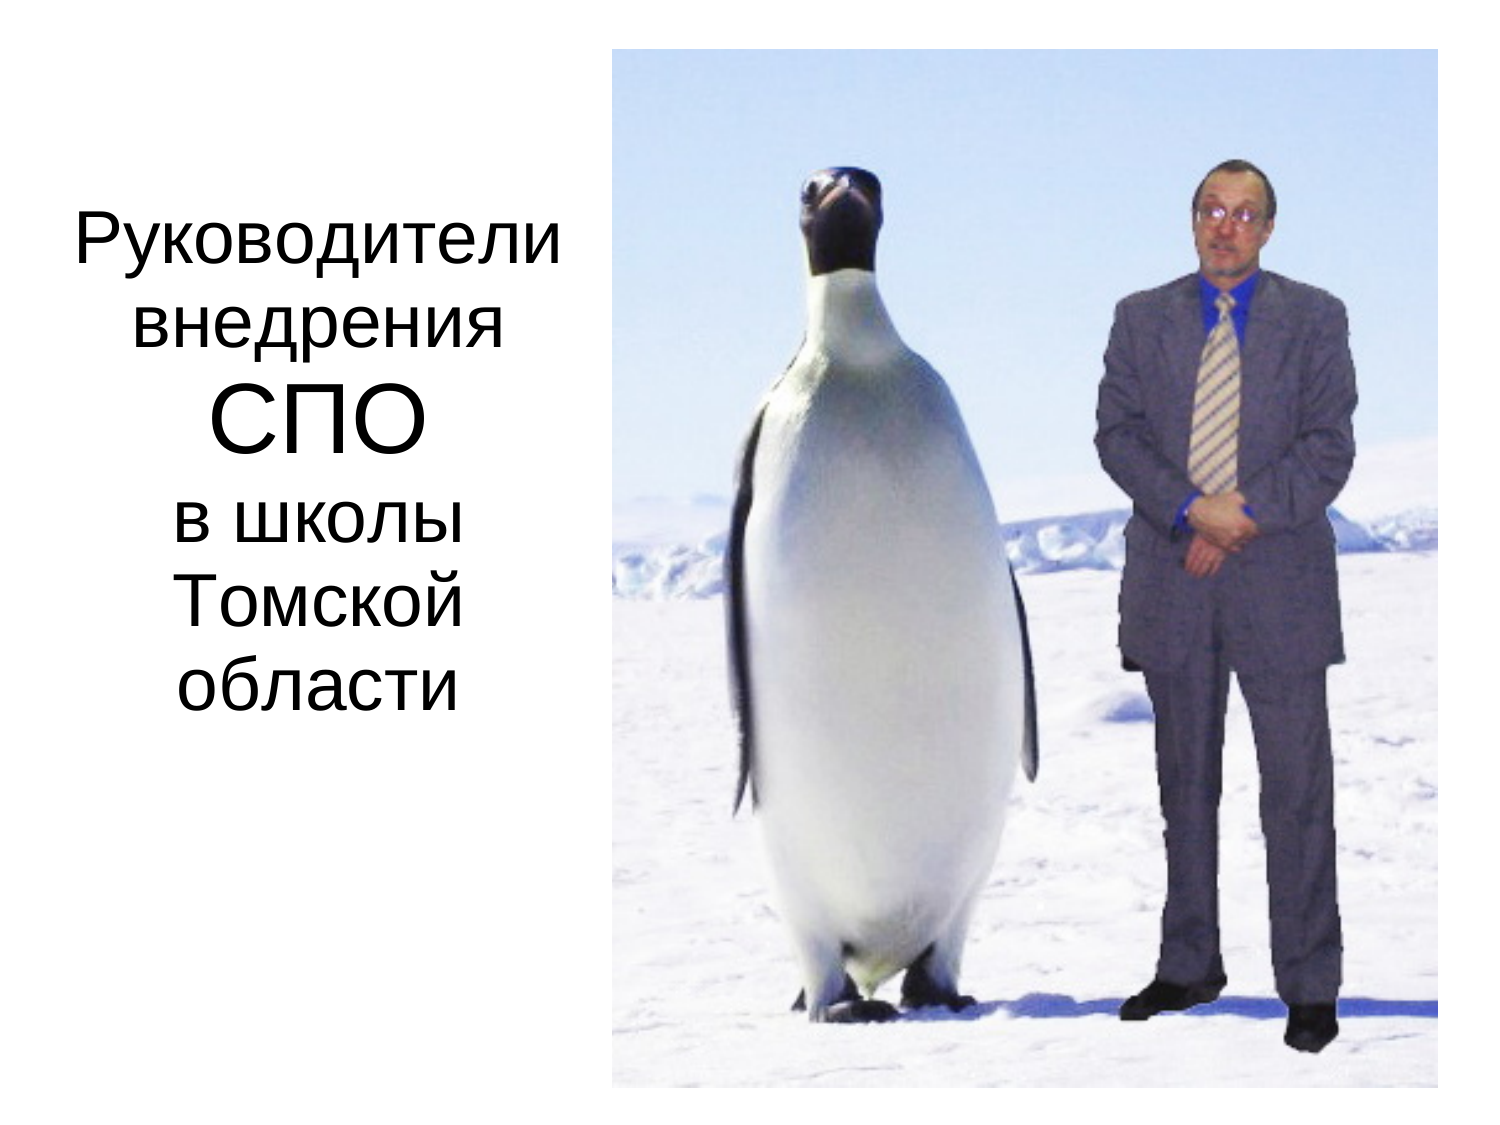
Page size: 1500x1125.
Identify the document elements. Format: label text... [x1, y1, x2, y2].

picture [612, 49, 1438, 1088]
text_box Руководители внедрения СПО в школы Томской области [49, 187, 588, 735]
